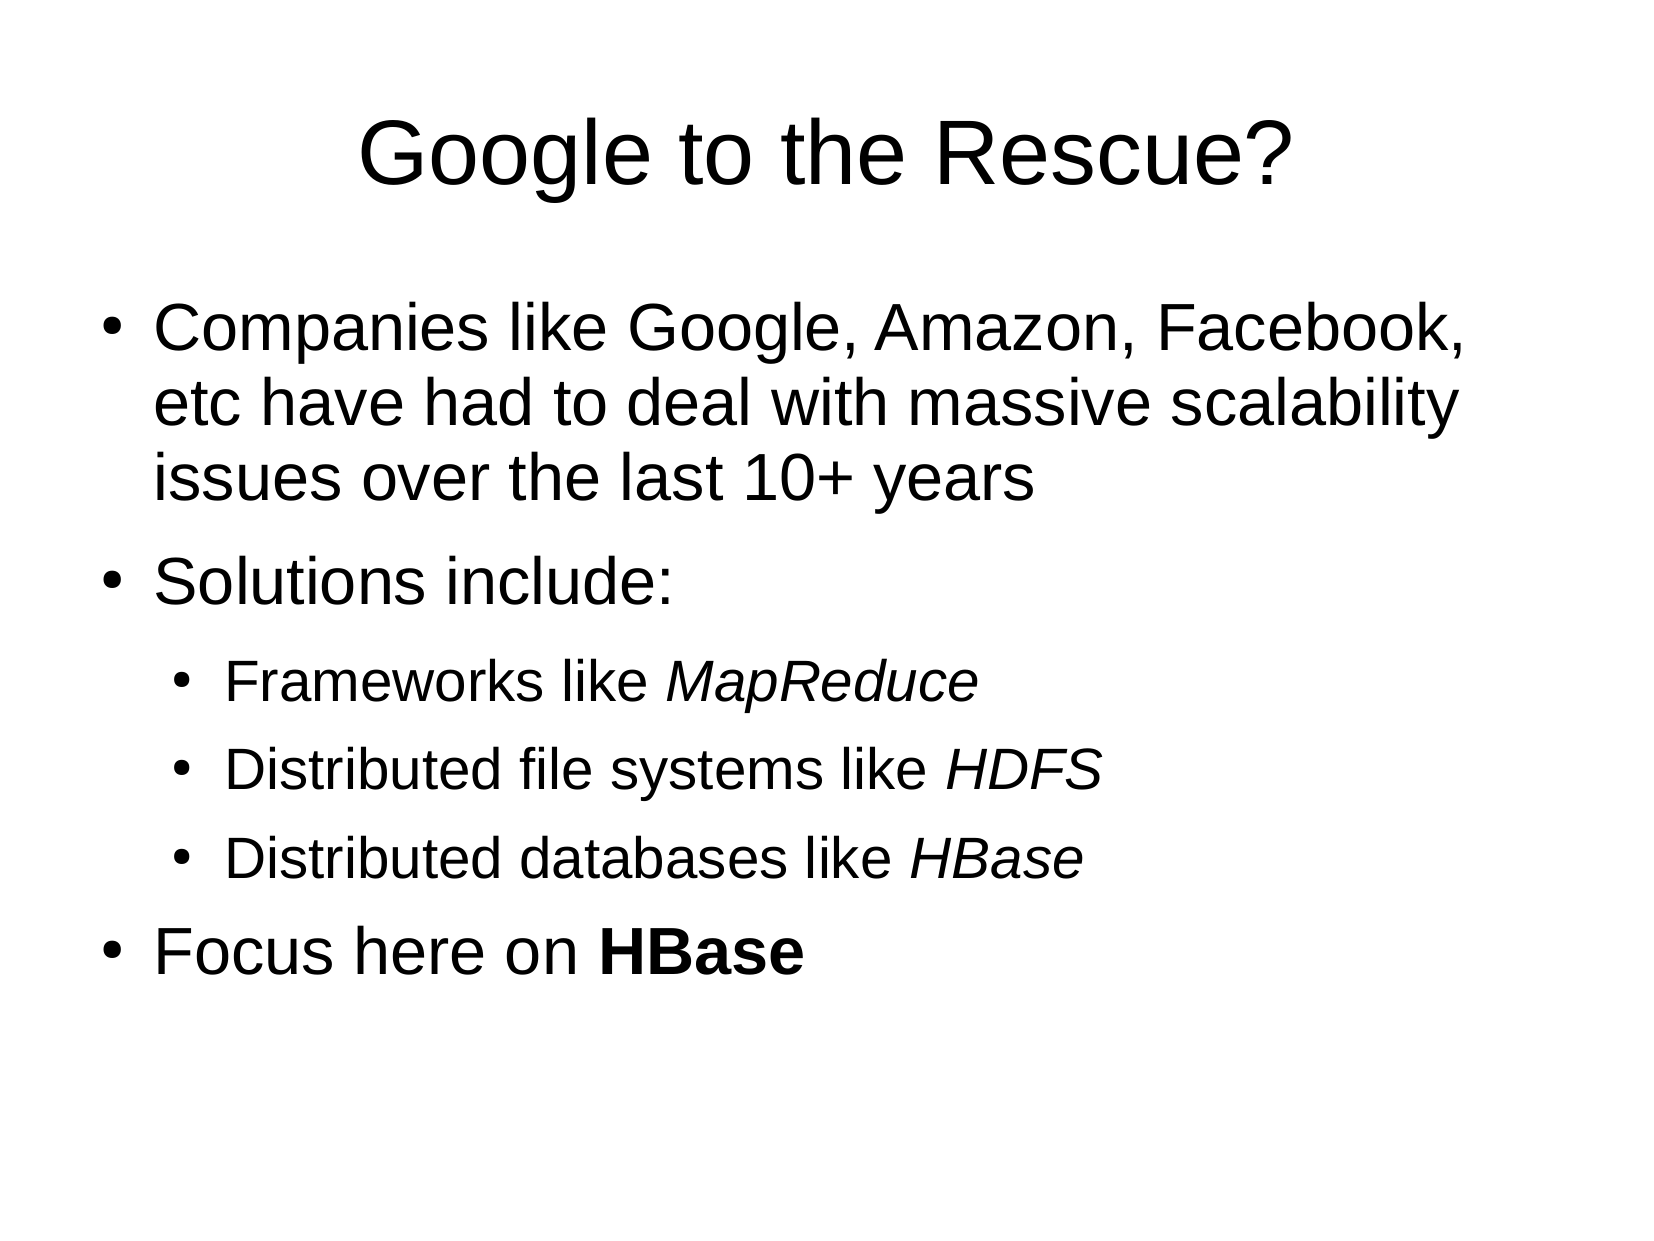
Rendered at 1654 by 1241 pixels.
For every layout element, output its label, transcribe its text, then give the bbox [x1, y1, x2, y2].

title Google to the Rescue? [82, 56, 1571, 250]
list Companies like Google, Amazon, Facebook, etc have had to deal with massive scalability issues over the last 10+ years Solutions include: Frameworks like MapReduce Distributed file systems like HDFS Distributed databases like HBase Focus here on HBase [82, 290, 1571, 1109]
